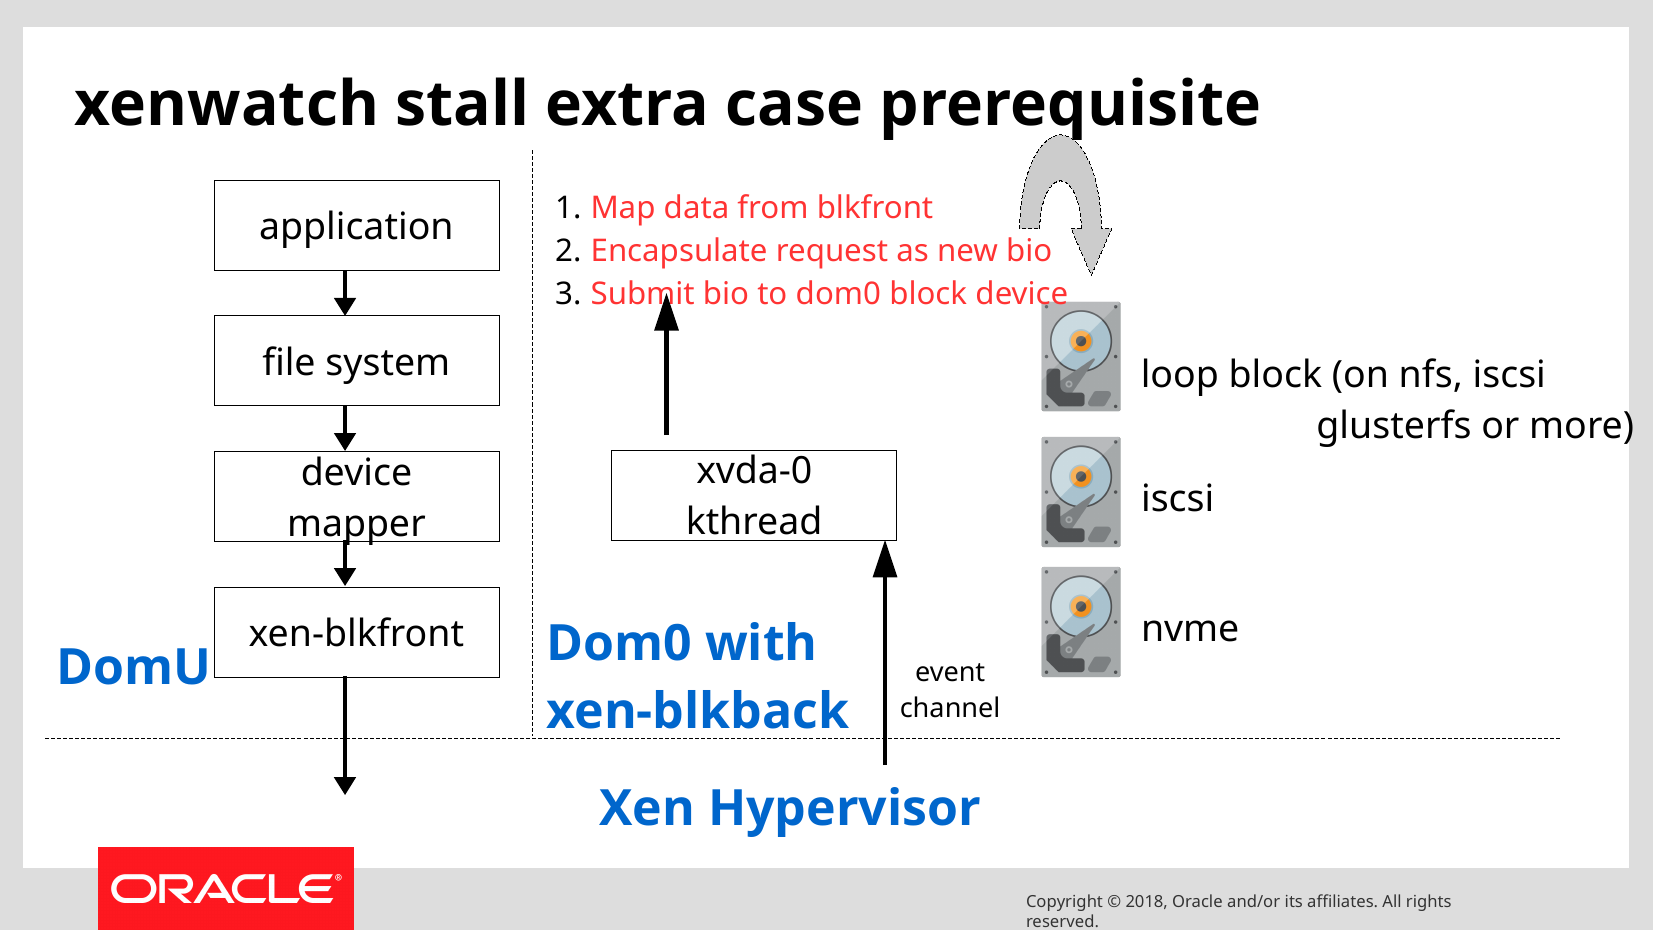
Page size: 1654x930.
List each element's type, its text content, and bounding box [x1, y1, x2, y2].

text_box Xen Hypervisor [585, 765, 982, 836]
picture [998, 274, 1164, 705]
text_box nvme [1126, 593, 1249, 651]
text_box loop block (on nfs, iscsi glusterfs or more) [1126, 339, 1634, 439]
text_box xenwatch stall extra case prerequisite [60, 50, 1629, 151]
text_box xen-blkfront [214, 587, 500, 678]
text_box device mapper [214, 451, 500, 542]
picture [98, 847, 354, 930]
text_box Map data from blkfront Encapsulate request as new bio Submit bio to dom0 block device [540, 177, 1068, 299]
text_box iscsi [1126, 463, 1226, 521]
text_box DomU [41, 623, 217, 695]
text_box file system [214, 315, 500, 406]
text_box application [214, 180, 500, 271]
text_box [23, 27, 1629, 868]
text_box xvda-0 kthread [611, 450, 897, 541]
text_box Copyright © 2018, Oracle and/or its affiliates. All rights reserved. [1011, 883, 1534, 918]
text_box Dom0 with xen-blkback [531, 599, 851, 727]
text_box event channel [885, 645, 1010, 721]
